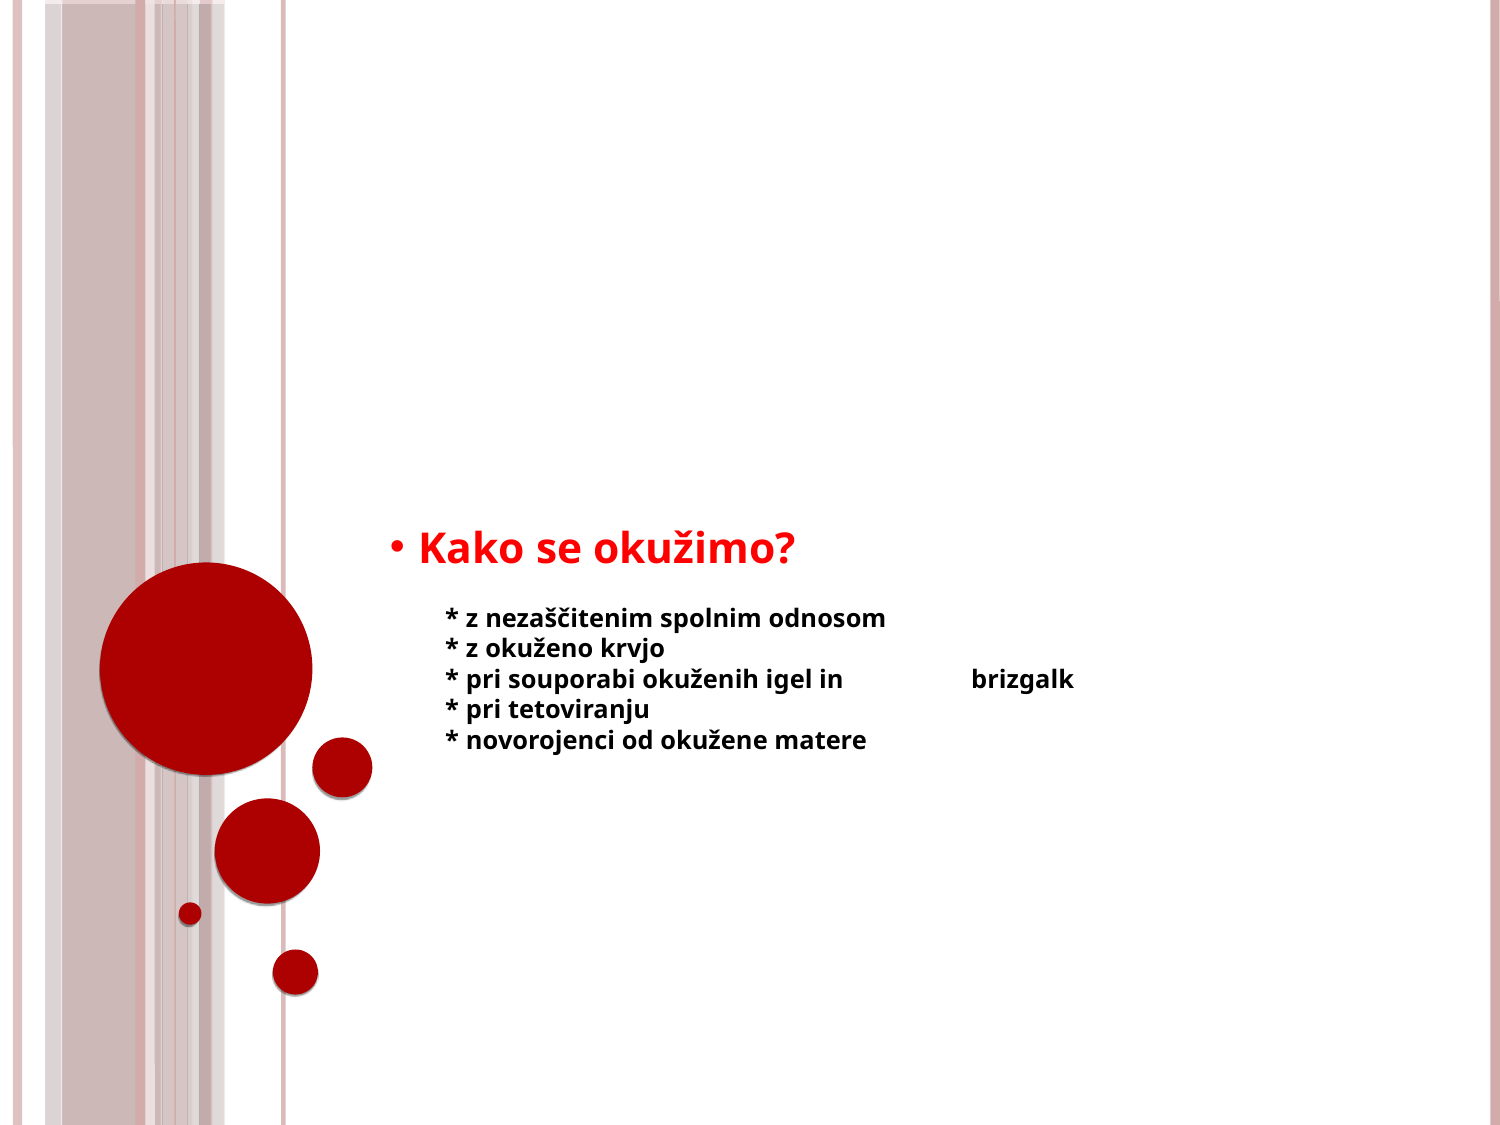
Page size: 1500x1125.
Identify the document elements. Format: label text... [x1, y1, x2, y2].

title Kako se okužimo? * z nezaščitenim spolnim odnosom * z okuženo krvjo * pri souporabi okuženih igel in brizgalk * pri tetoviranju * novorojenci od okužene matere [375, 512, 1388, 824]
